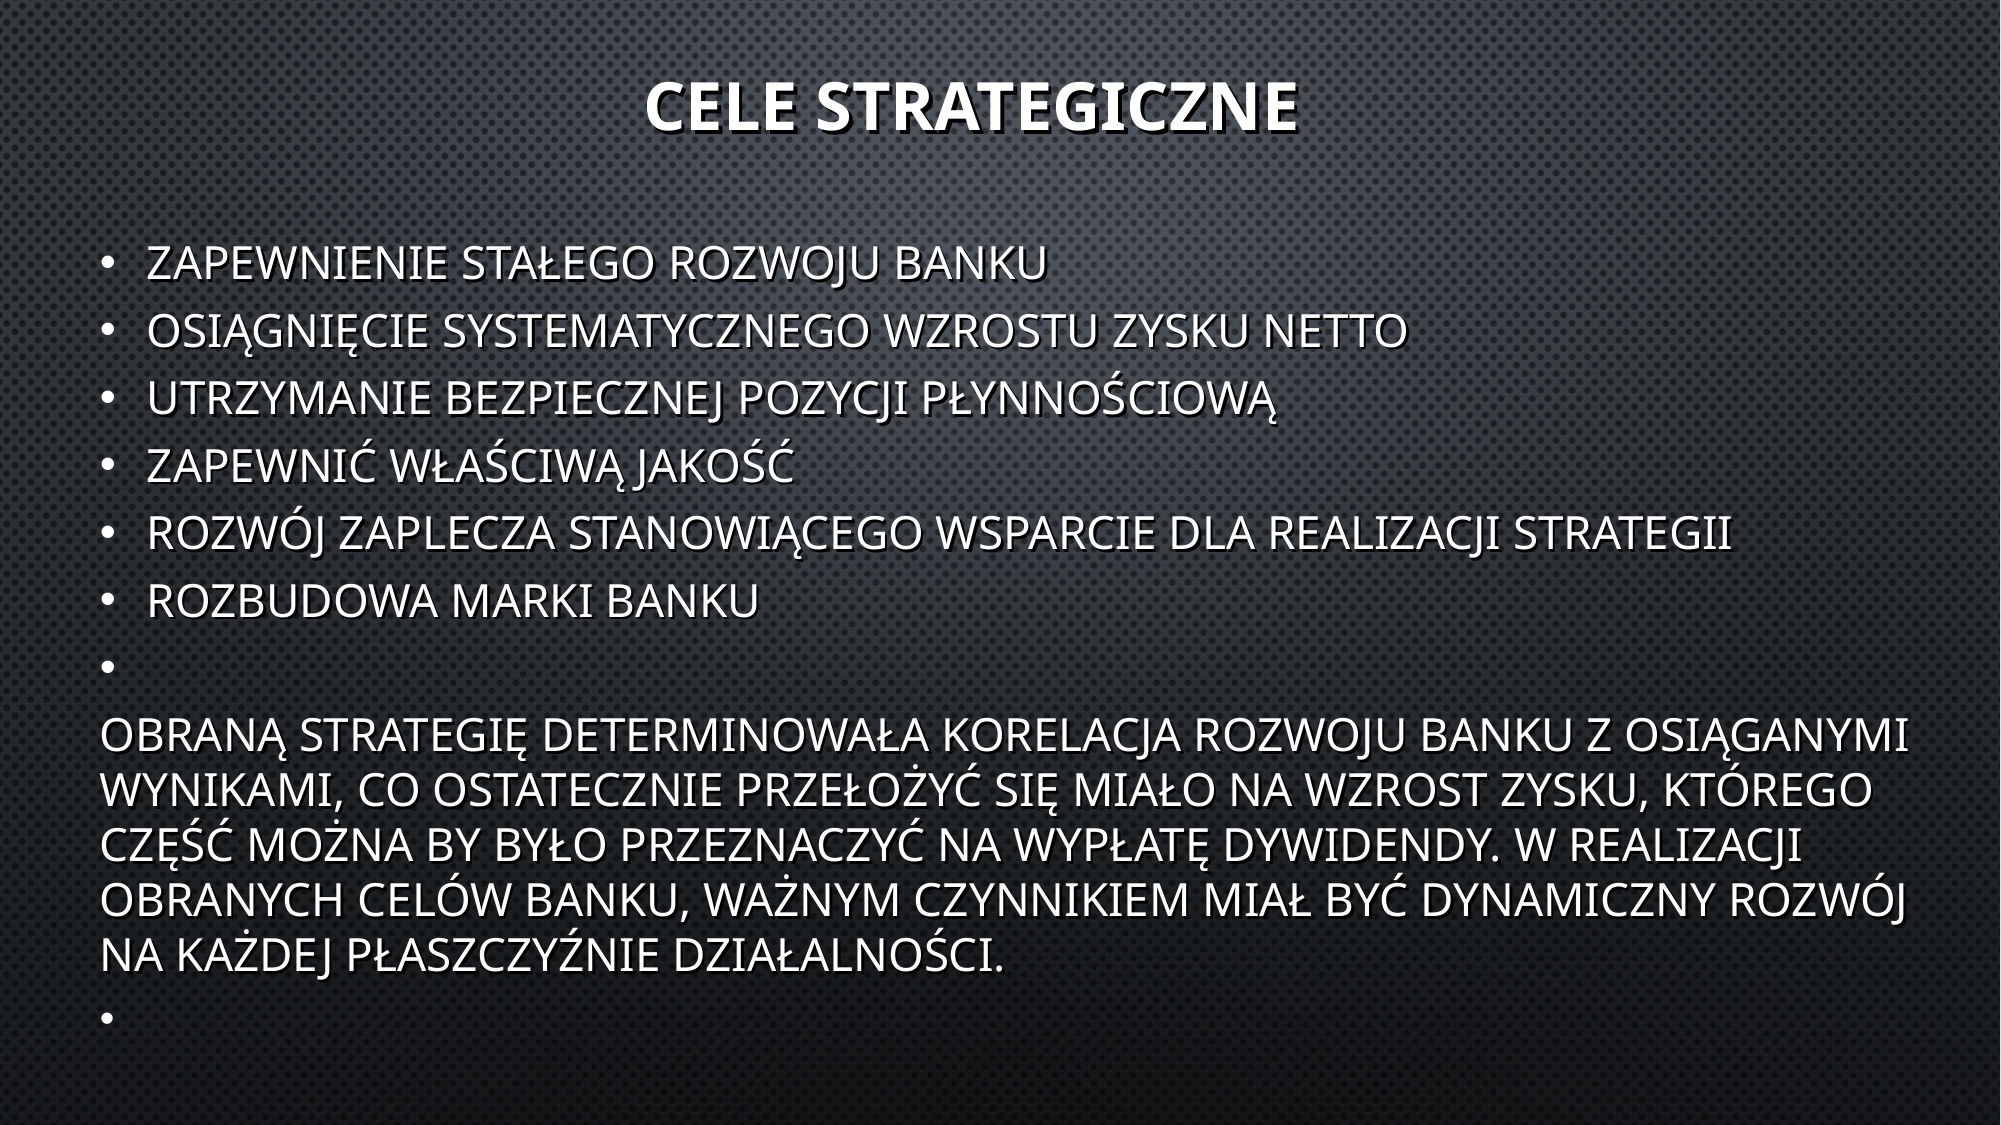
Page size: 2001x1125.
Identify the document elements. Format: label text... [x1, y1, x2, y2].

list Zapewnienie stałego rozwoju banku Osiągnięcie systematycznego wzrostu zysku netto Utrzymanie bezpiecznej pozycji płynnościową Zapewnić właściwą jakość Rozwój zaplecza stanowiącego wsparcie dla realizacji Strategii Rozbudowa marki banku Obraną strategię determinowała korelacja rozwoju banku z osiąganymi wynikami, co ostatecznie przełożyć się miało na wzrost zysku, którego część można by było przeznaczyć na wypłatę dywidendy. W realizacji obranych celów banku, ważnym czynnikiem miał być dynamiczny rozwój na każdej płaszczyźnie działalności. [84, 225, 1957, 1052]
title Cele strategiczne [628, 0, 2000, 226]
